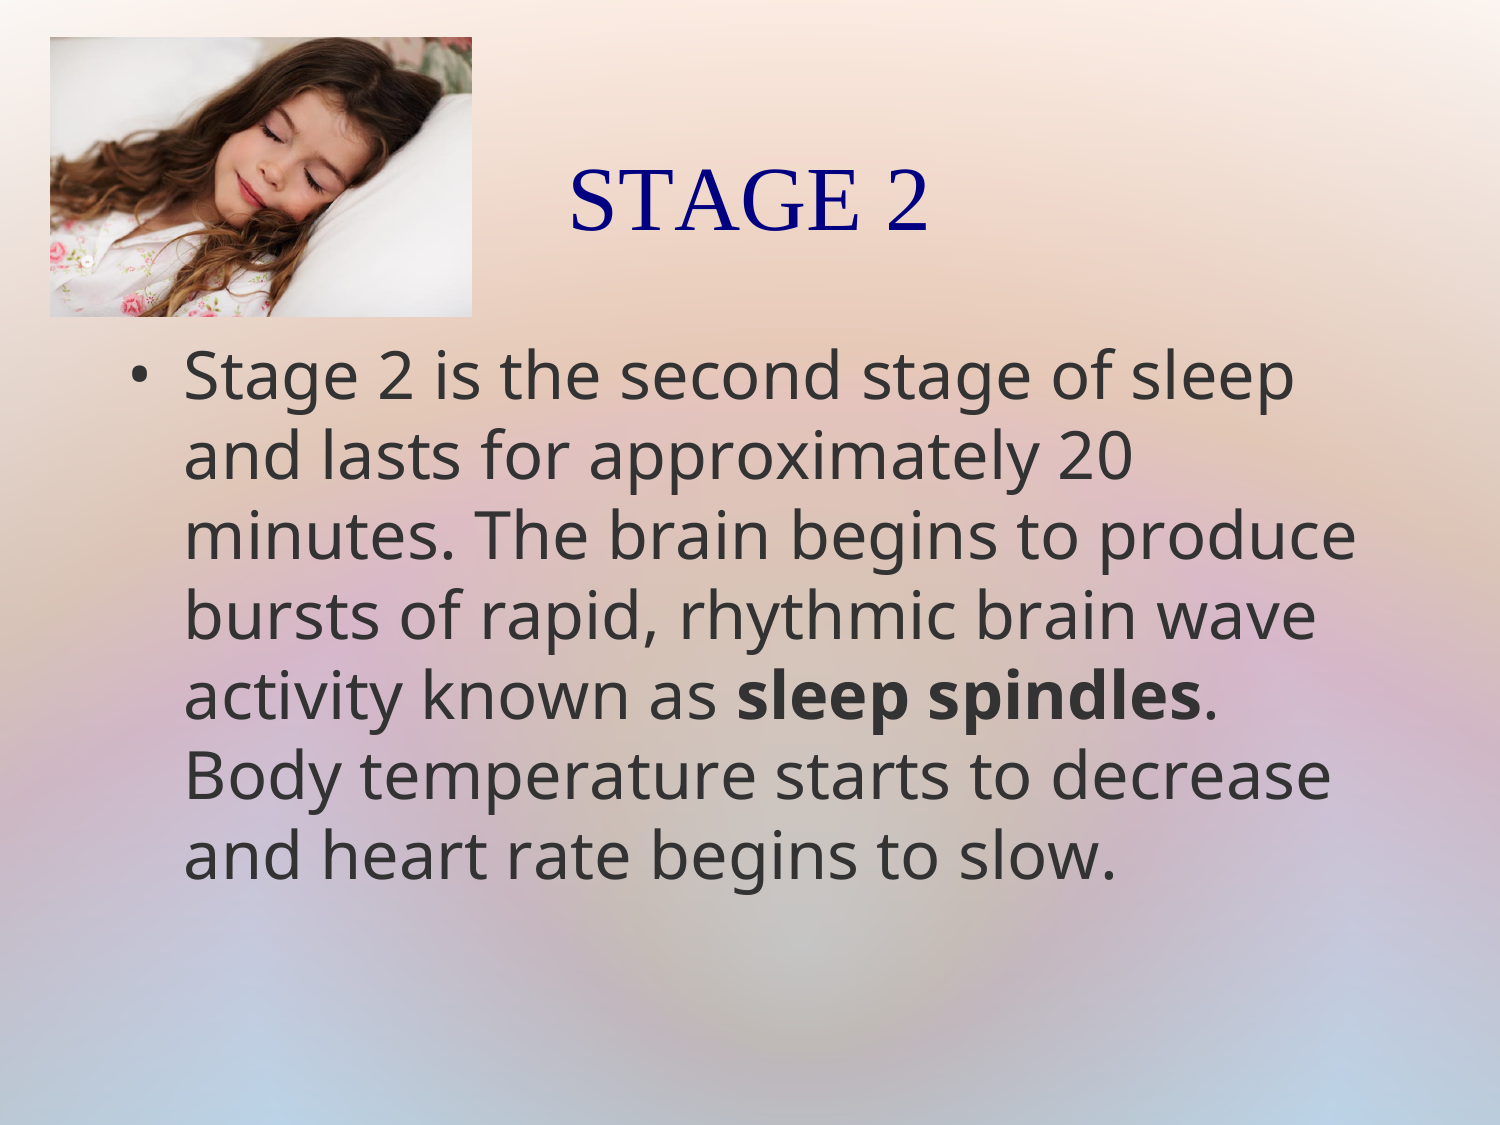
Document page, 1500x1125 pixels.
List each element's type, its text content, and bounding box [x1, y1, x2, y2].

picture [0, 0, 1500, 1125]
list Stage 2 is the second stage of sleep and lasts for approximately 20 minutes. The brain begins to produce bursts of rapid, rhythmic brain wave activity known as sleep spindles. Body temperature starts to decrease and heart rate begins to slow. [112, 324, 1388, 1078]
title STAGE 2 [472, 99, 1388, 288]
